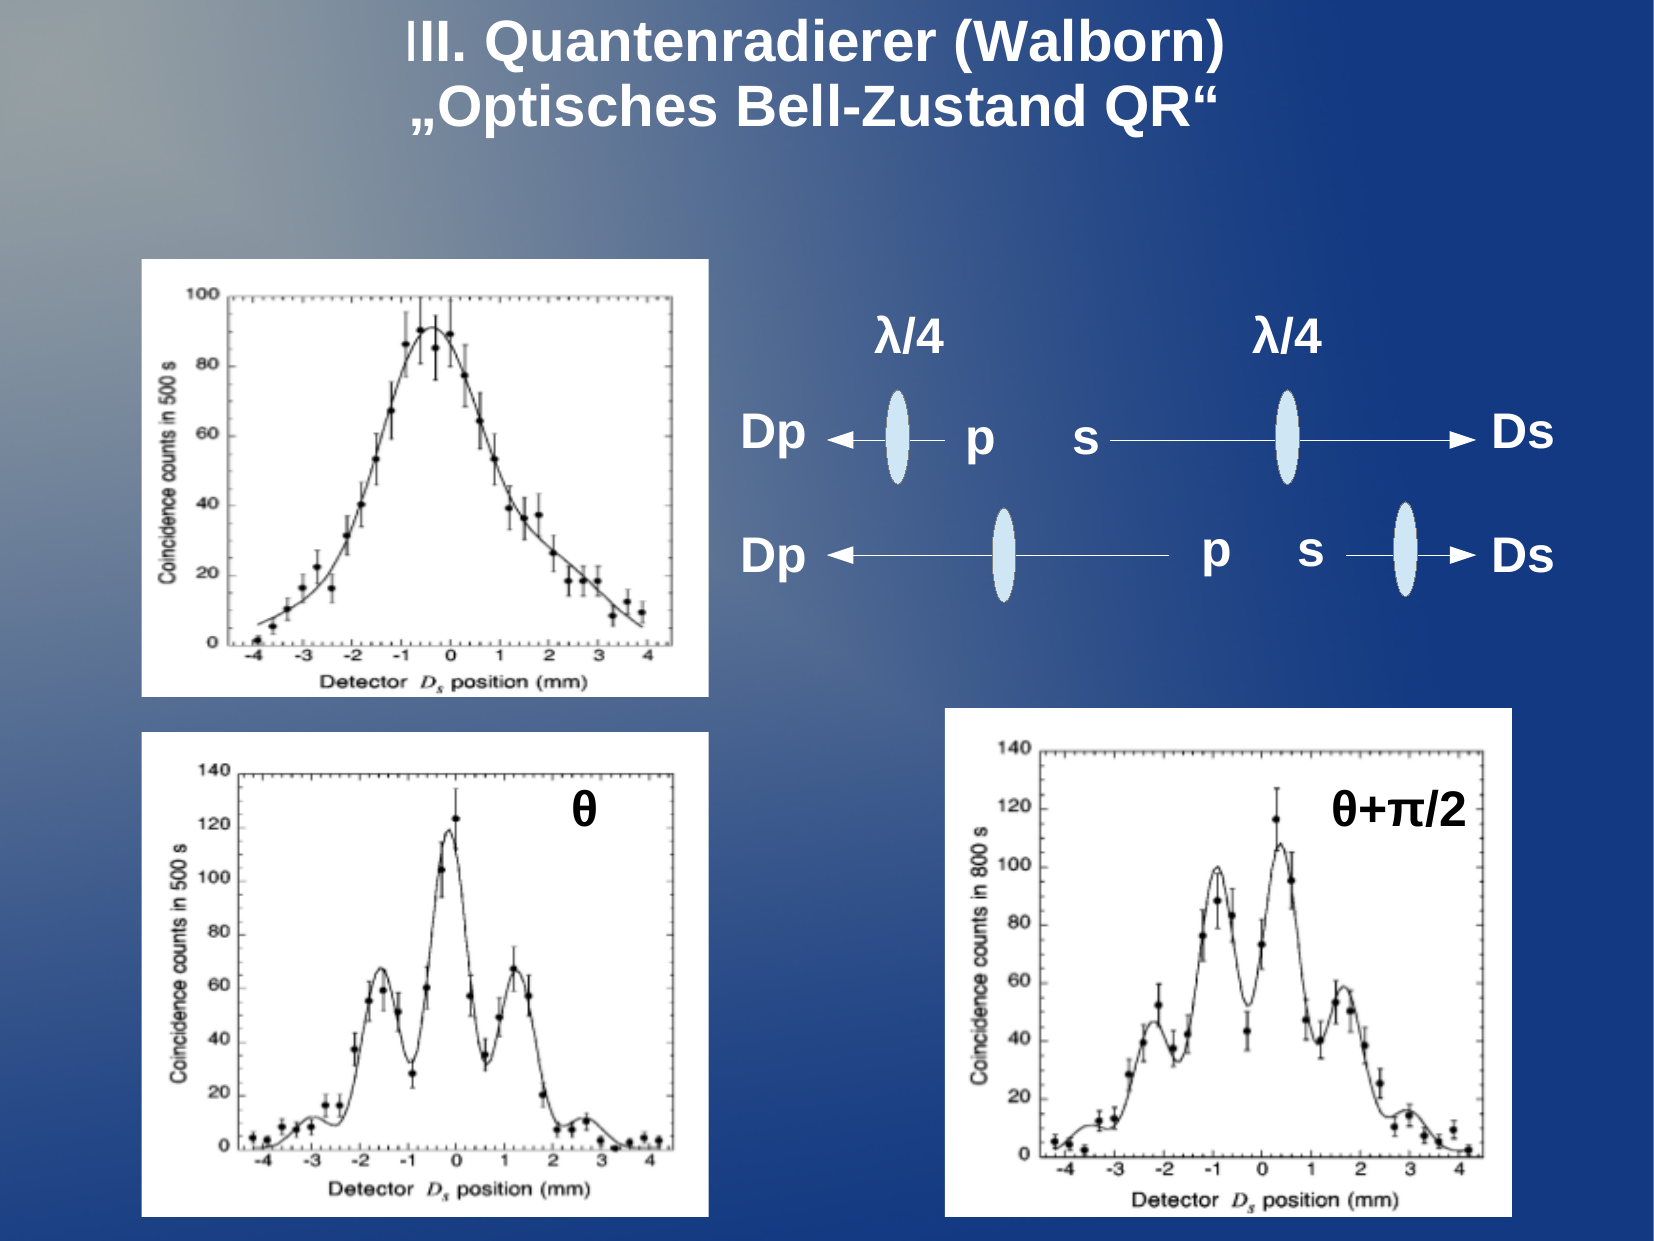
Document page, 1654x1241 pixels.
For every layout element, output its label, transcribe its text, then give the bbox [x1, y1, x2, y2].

text_box λ/4 [862, 271, 957, 402]
text_box [992, 507, 1016, 603]
text_box s [1039, 372, 1134, 502]
text_box θ+π/2 [1216, 744, 1583, 875]
text_box [885, 402, 910, 485]
text_box Ds [1476, 490, 1571, 621]
text_box Ds [1476, 366, 1571, 490]
title III. Quantenradierer (Walborn) „Optisches Bell-Zustand QR“ [70, 5, 1560, 142]
text_box [1275, 402, 1300, 485]
text_box λ/4 [1240, 271, 1335, 402]
text_box [1393, 501, 1418, 597]
text_box Dp [726, 490, 821, 621]
text_box p [933, 372, 1028, 502]
text_box s [1264, 484, 1359, 615]
picture [0, 0, 1654, 1241]
text_box p [1169, 484, 1264, 615]
text_box θ [460, 744, 709, 875]
text_box Dp [726, 366, 821, 490]
